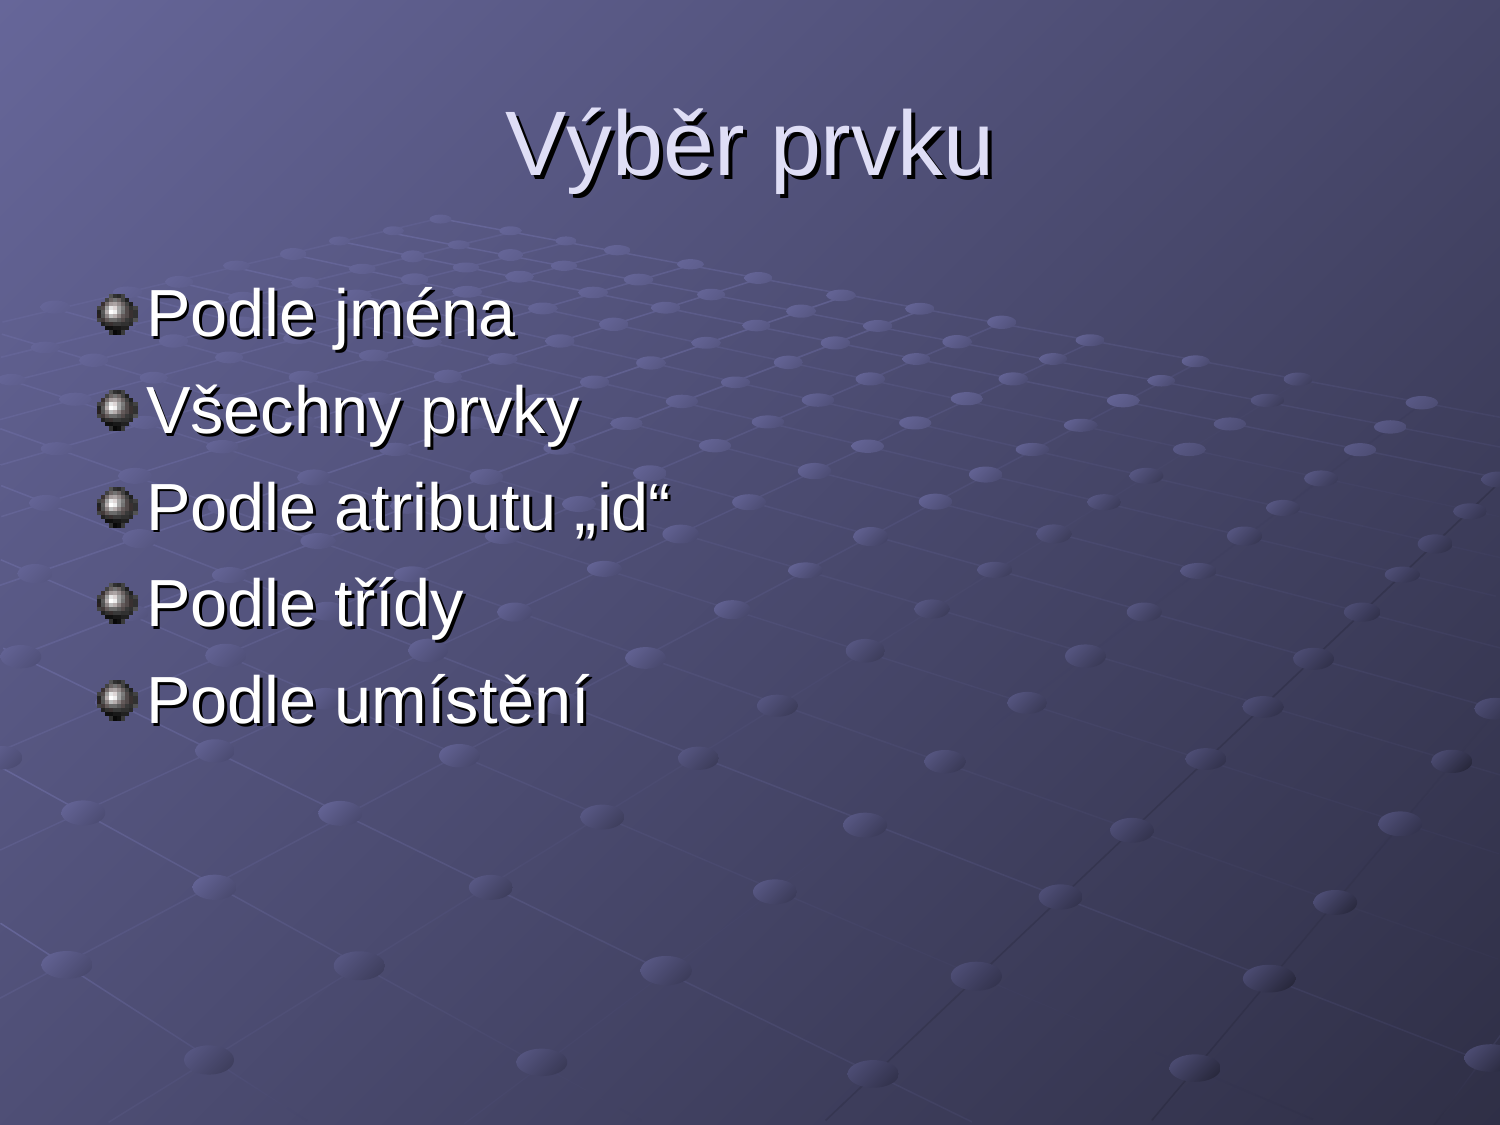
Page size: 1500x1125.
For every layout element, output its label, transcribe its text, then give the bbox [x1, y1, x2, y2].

list Podle jména Všechny prvky Podle atributu „id“ Podle třídy Podle umístění [75, 262, 1426, 1007]
title Výběr prvku [75, 45, 1426, 233]
